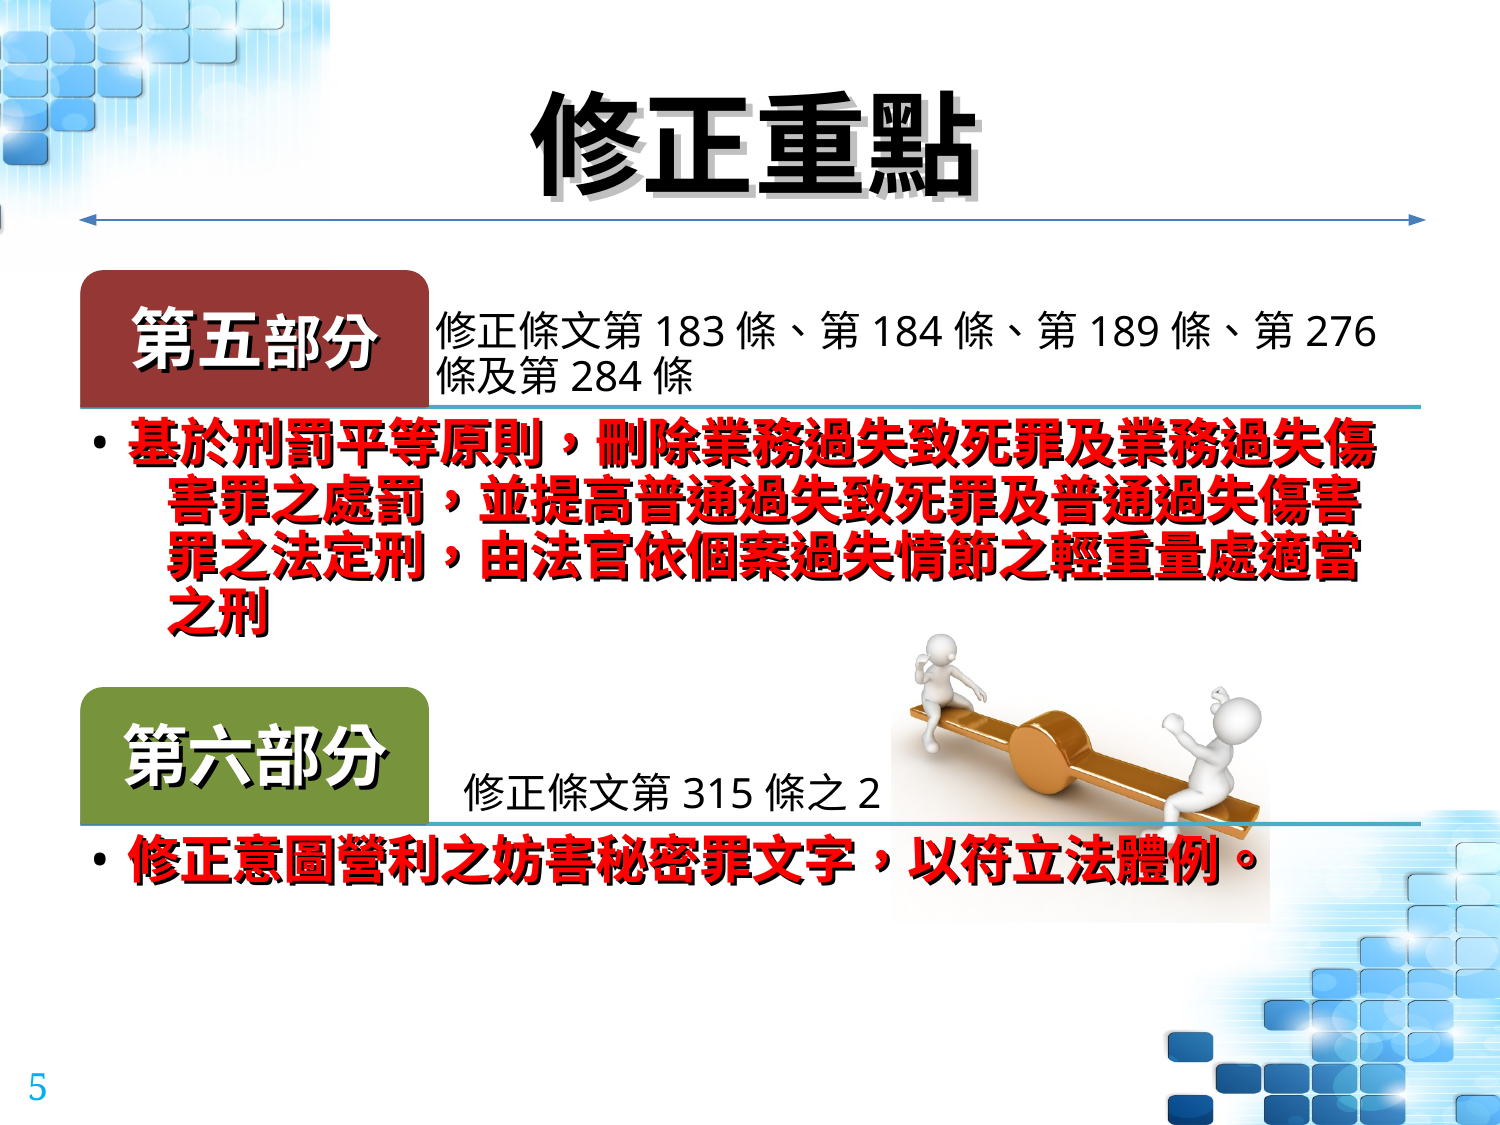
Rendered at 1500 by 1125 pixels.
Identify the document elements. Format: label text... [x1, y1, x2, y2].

text_box 修正條文第315條之2 [428, 687, 1421, 823]
text_box 第五部分 [80, 270, 429, 406]
text_box 修正條文第183條、第184條、第189條、第276條及第284條 [428, 270, 1421, 406]
text_box 第六部分 [80, 687, 429, 823]
text_box 5 [12, 1055, 363, 1116]
picture [891, 681, 1270, 687]
text_box 修正重點 [82, 66, 1426, 216]
text_box 修正意圖營利之妨害秘密罪文字，以符立法體例。 [80, 823, 1421, 1098]
text_box 基於刑罰平等原則，刪除業務過失致死罪及業務過失傷害罪之處罰，並提高普通過失致死罪及普通過失傷害罪之法定刑，由法官依個案過失情節之輕重量處適當之刑 [80, 406, 1421, 681]
